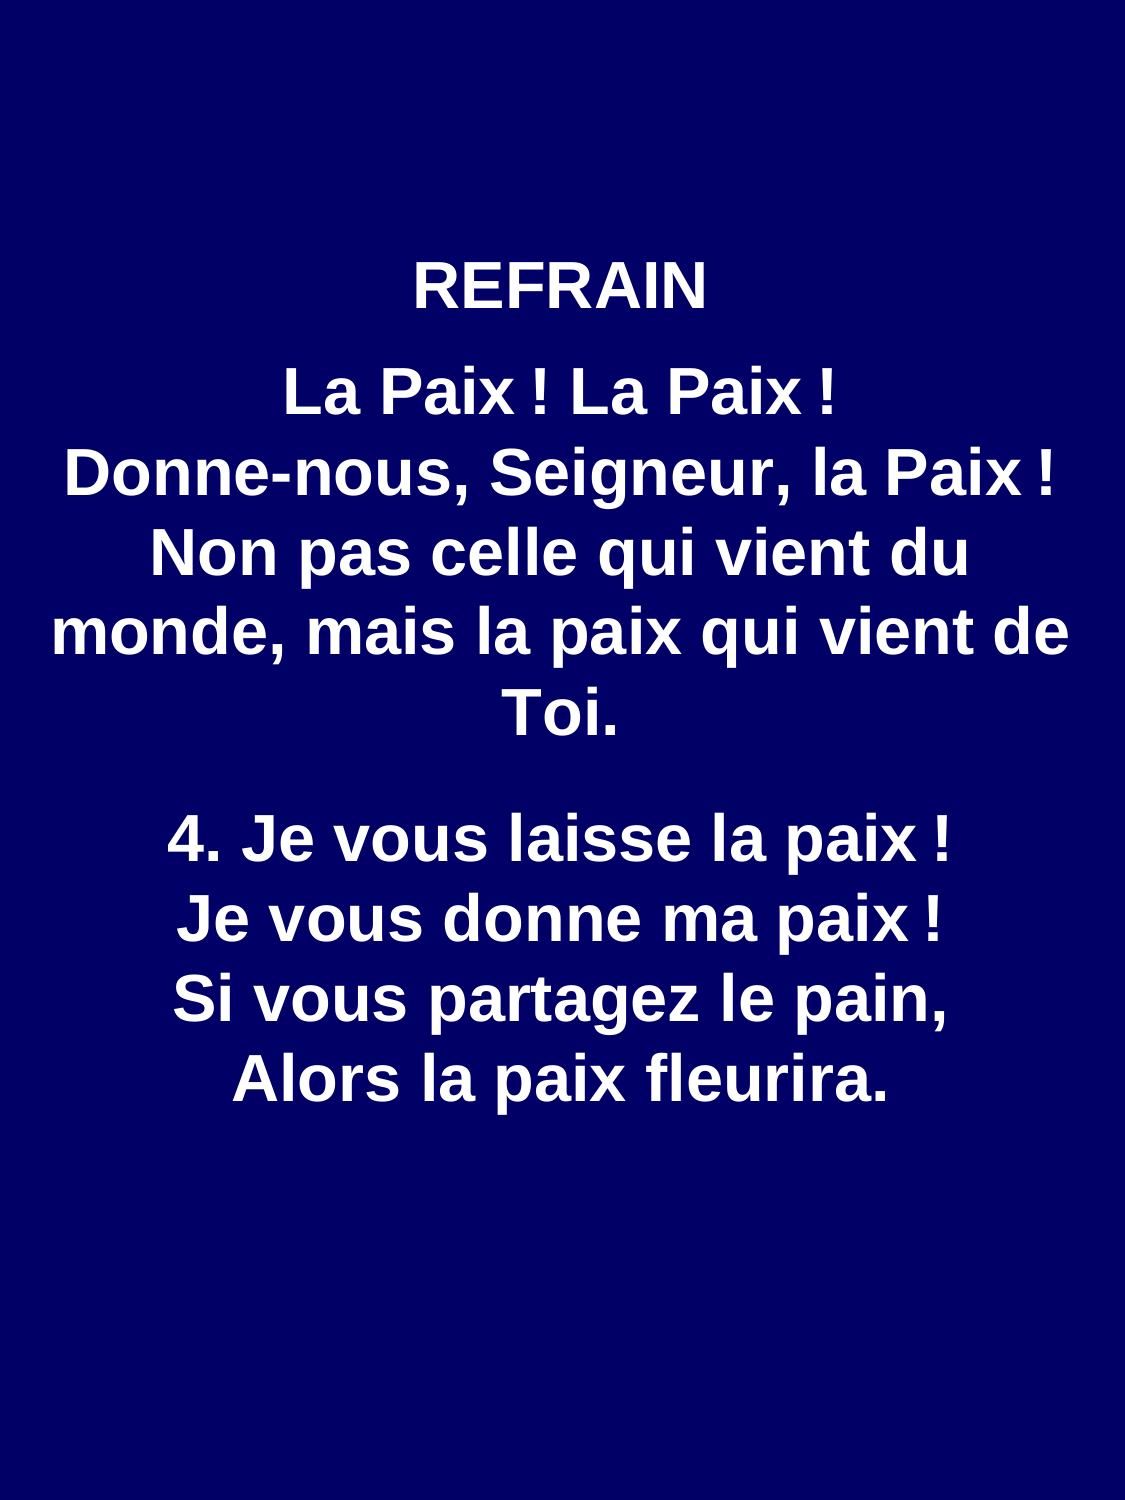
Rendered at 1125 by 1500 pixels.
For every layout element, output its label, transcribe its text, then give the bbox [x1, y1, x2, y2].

text_box REFRAIN La Paix ! La Paix ! Donne-nous, Seigneur, la Paix ! Non pas celle qui vient du monde, mais la paix qui vient de Toi. 4. Je vous laisse la paix ! Je vous donne ma paix ! Si vous partagez le pain, Alors la paix fleurira. [11, 234, 1111, 1123]
